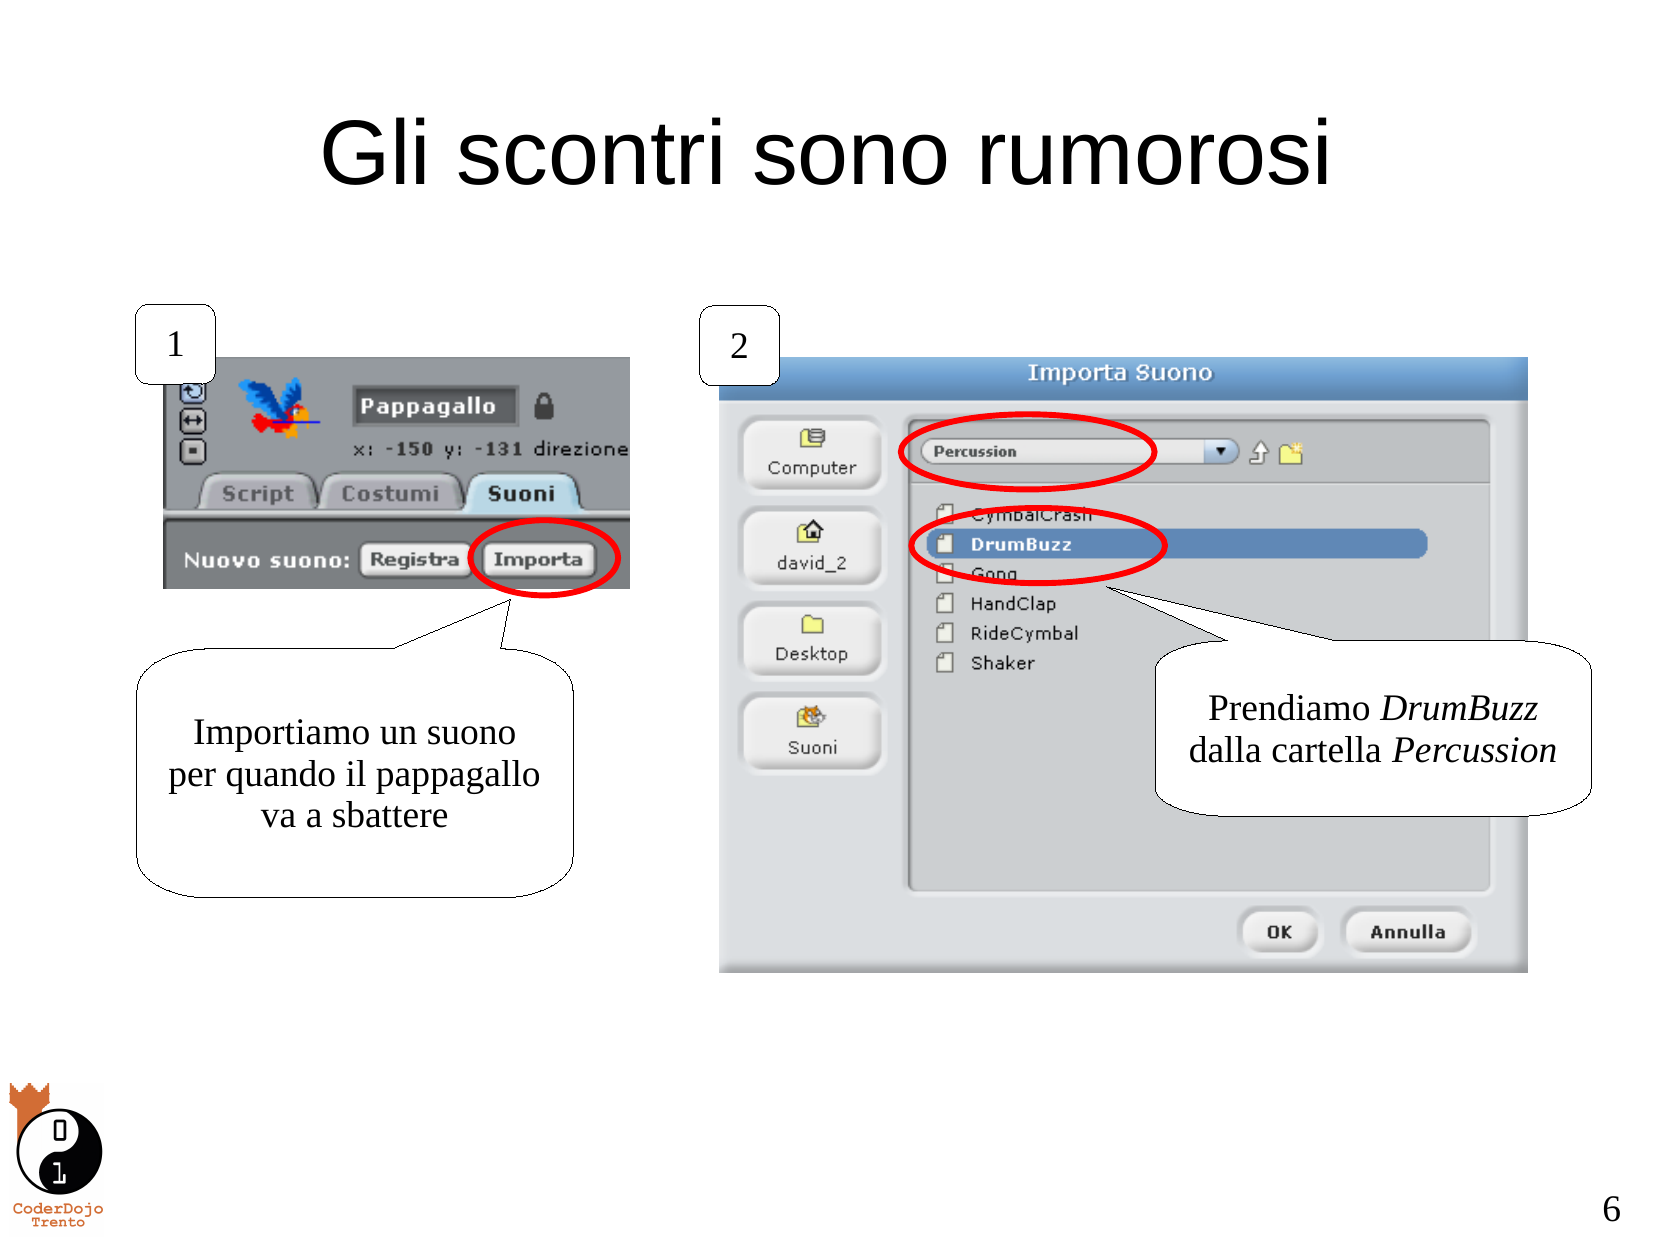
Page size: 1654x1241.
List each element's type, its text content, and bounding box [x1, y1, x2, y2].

text_box 2 [699, 305, 780, 386]
picture [719, 357, 1528, 973]
picture [474, 524, 615, 589]
text_box Prendiamo DrumBuzz dalla cartella Percussion [1106, 586, 1592, 817]
text_box 1 [135, 304, 216, 385]
title Gli scontri sono rumorosi [82, 49, 1571, 257]
picture [163, 357, 630, 589]
picture [9, 1083, 104, 1237]
text_box Importiamo un suono per quando il pappagallo va a sbattere [136, 599, 574, 898]
text_box 6 [1587, 1180, 1638, 1238]
